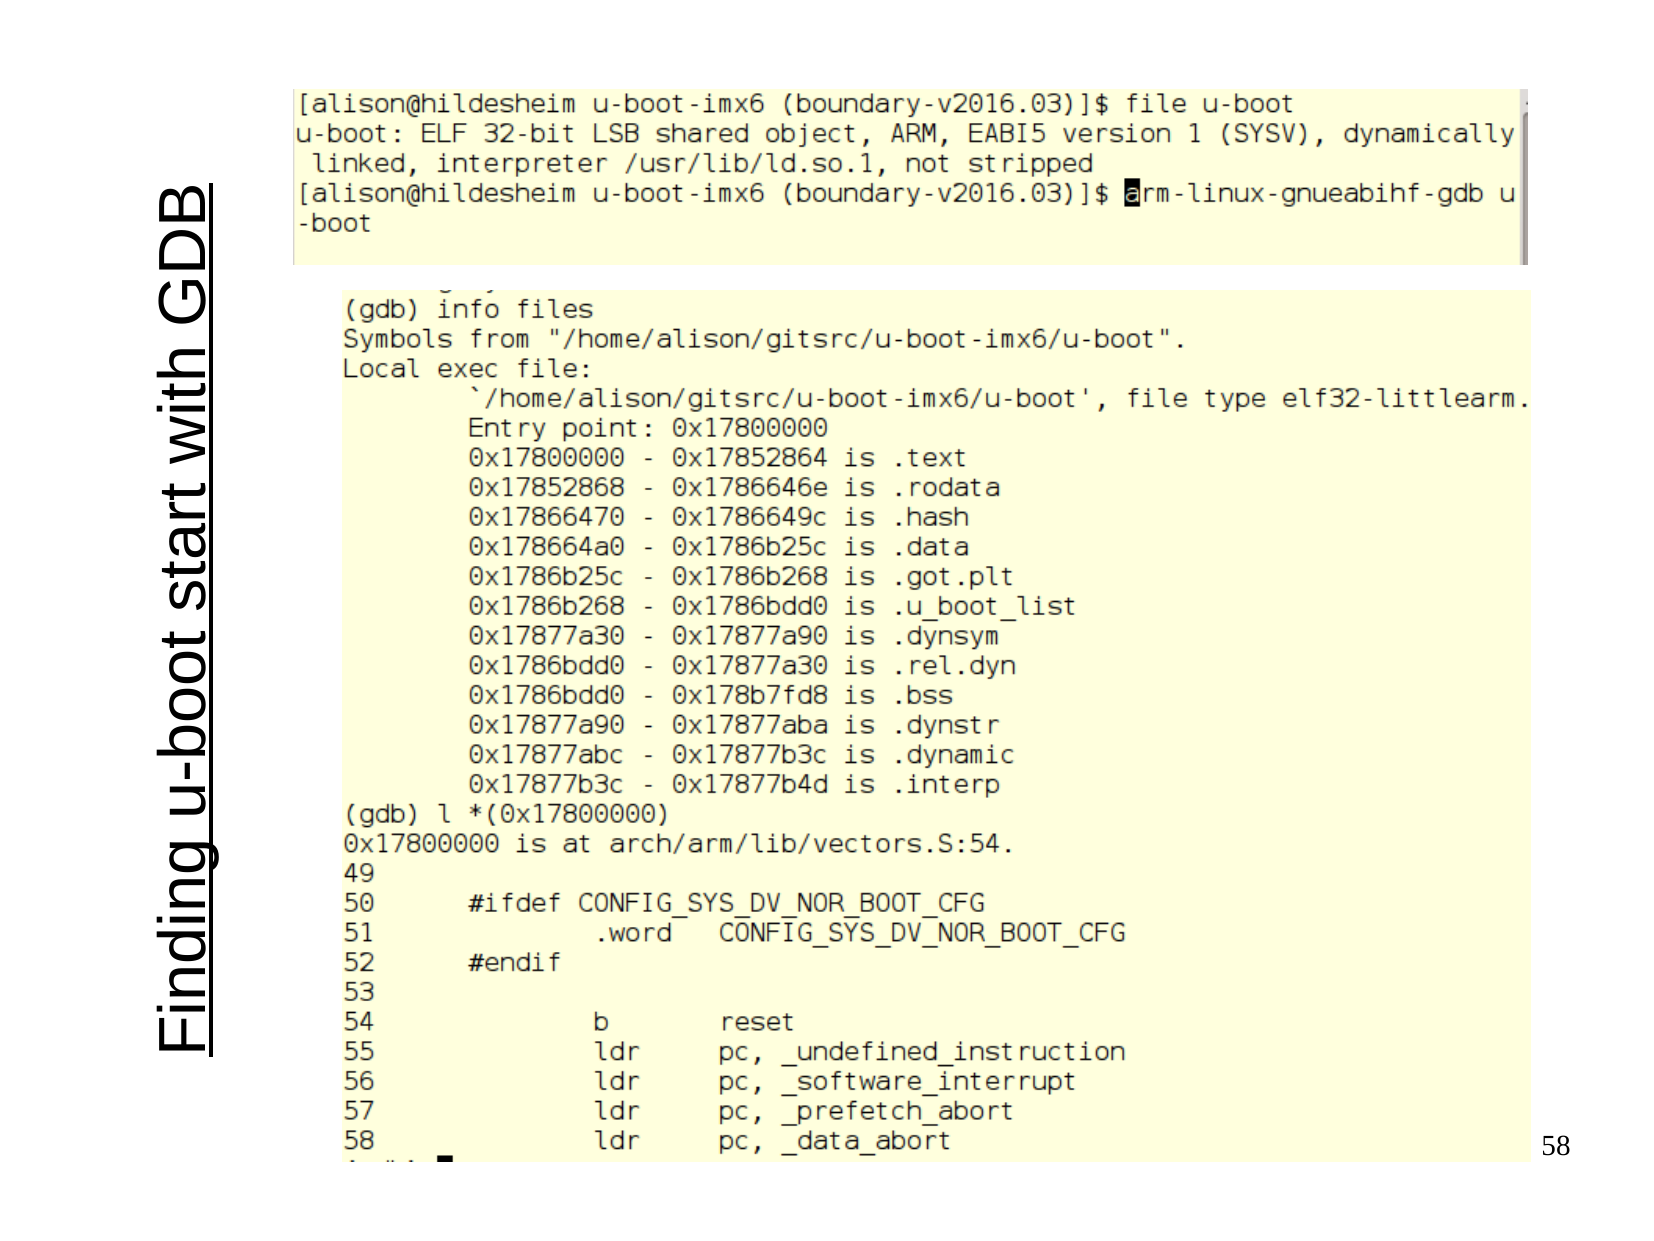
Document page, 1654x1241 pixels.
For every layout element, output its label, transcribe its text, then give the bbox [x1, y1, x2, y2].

title Finding u-boot start with GDB [109, 181, 256, 1058]
picture [293, 89, 1528, 265]
picture [342, 290, 1531, 1162]
